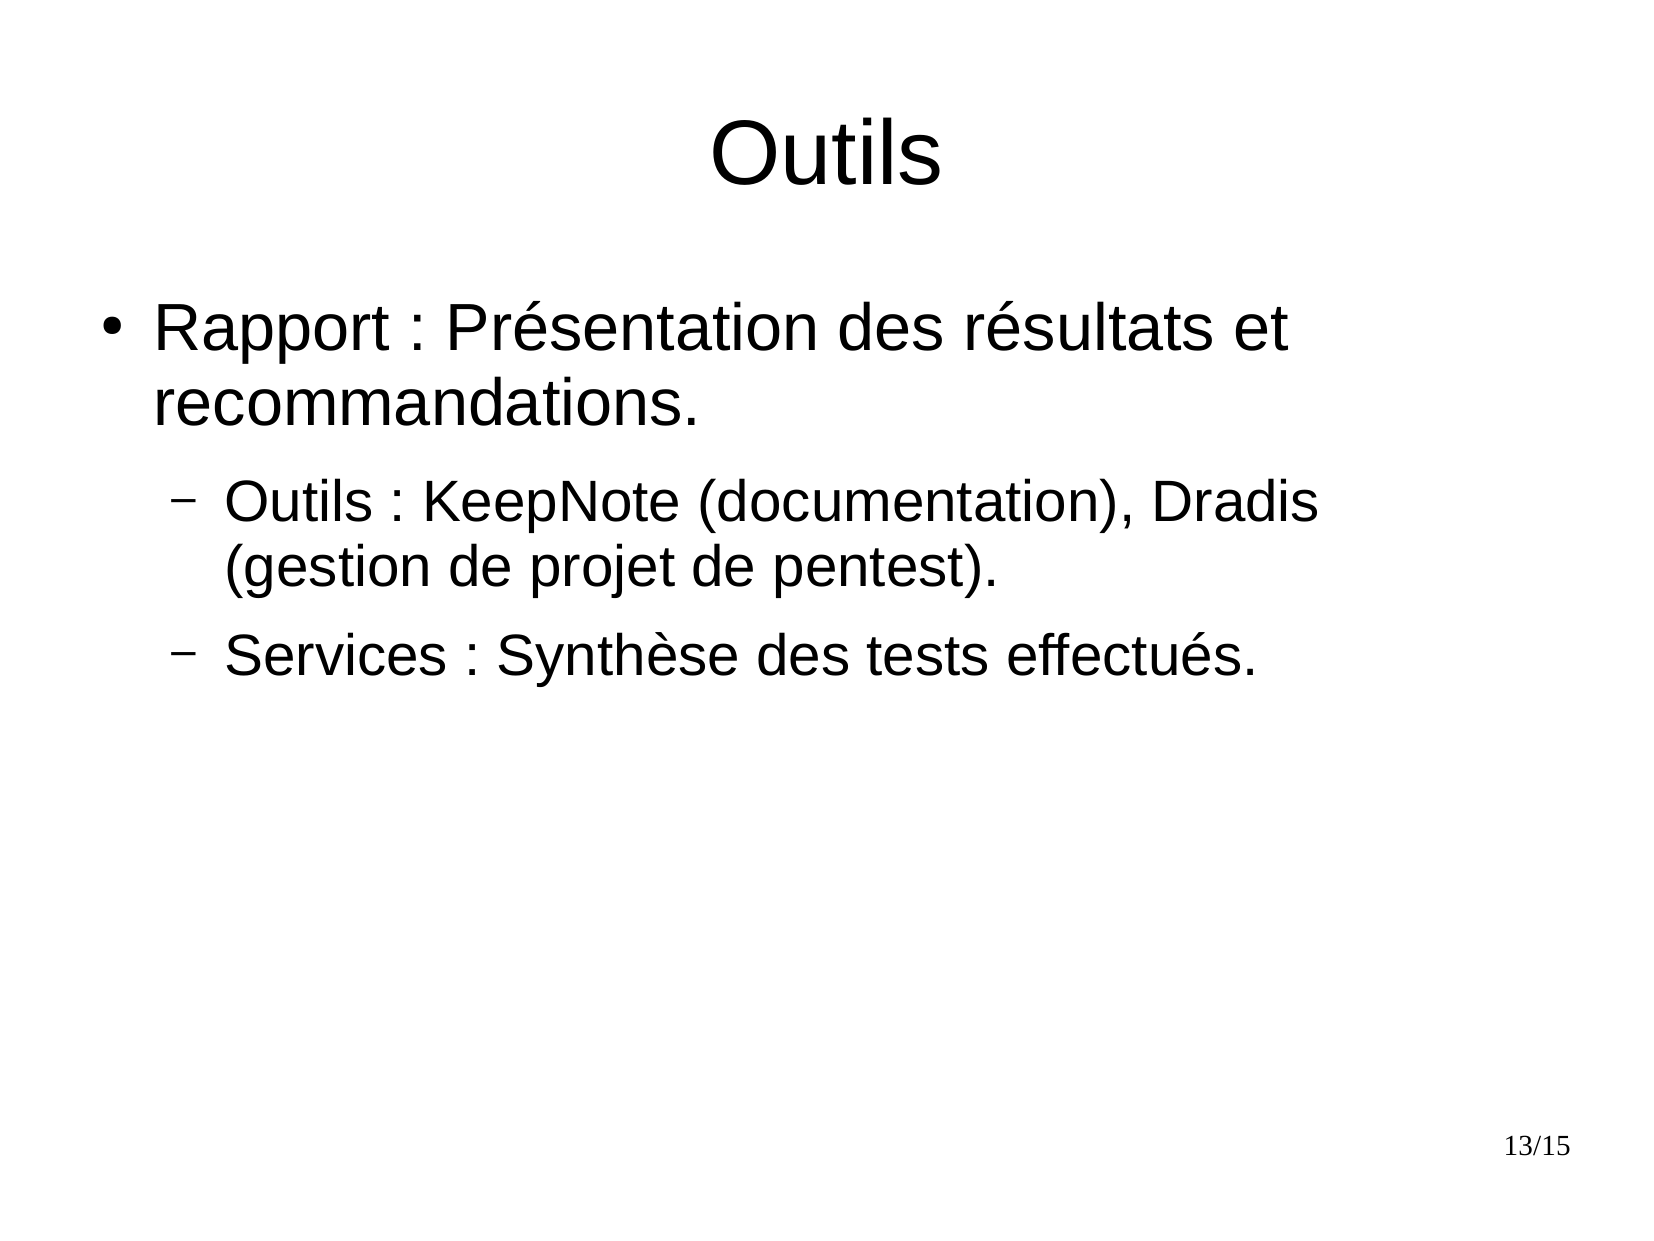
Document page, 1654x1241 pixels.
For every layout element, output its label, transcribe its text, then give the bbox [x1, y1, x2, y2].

title Outils [82, 49, 1571, 257]
list Rapport : Présentation des résultats et recommandations. Outils : KeepNote (documentation), Dradis (gestion de projet de pentest). Services : Synthèse des tests effectués. [82, 290, 1538, 1010]
